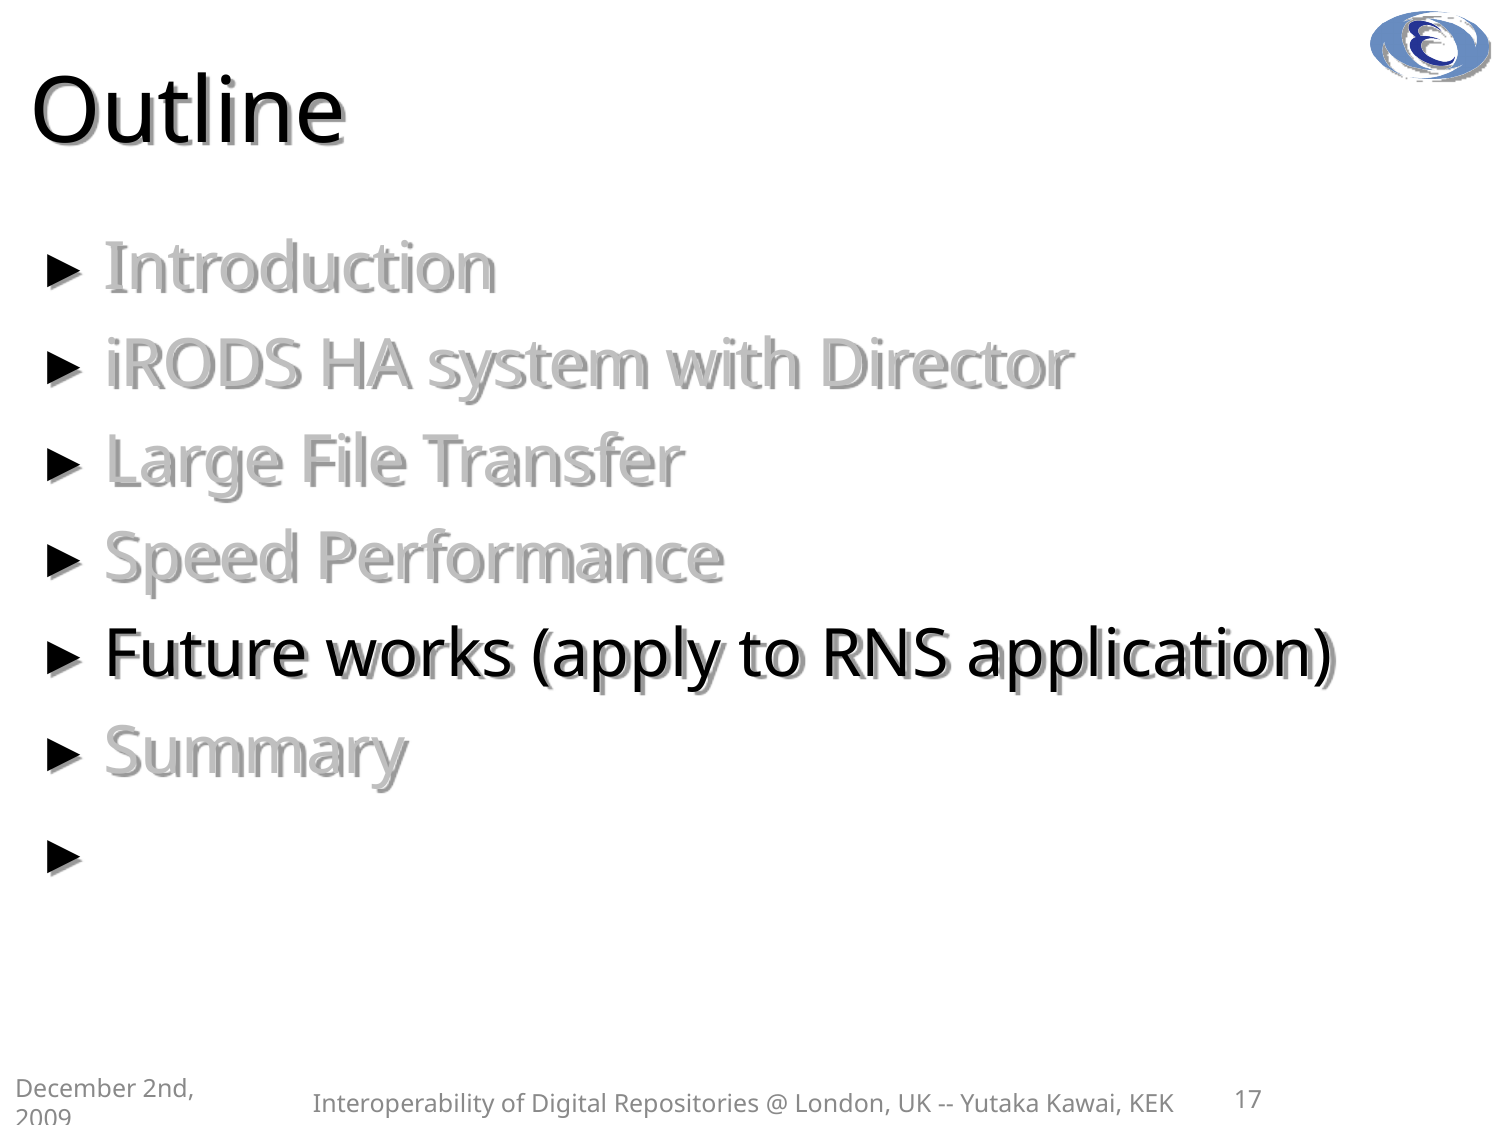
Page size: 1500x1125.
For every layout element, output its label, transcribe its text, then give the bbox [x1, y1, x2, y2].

list Introduction iRODS HA system with Director Large File Transfer Speed Performance Future works (apply to RNS application) Summary [0, 210, 1500, 1065]
text_box December 2nd, 2009 [0, 1065, 269, 1125]
title Outline [0, 0, 1500, 210]
text_box Interoperability of Digital Repositories @ London, UK -- Yutaka Kawai, KEK [269, 1065, 1218, 1125]
text_box 17 [1218, 1065, 1500, 1125]
